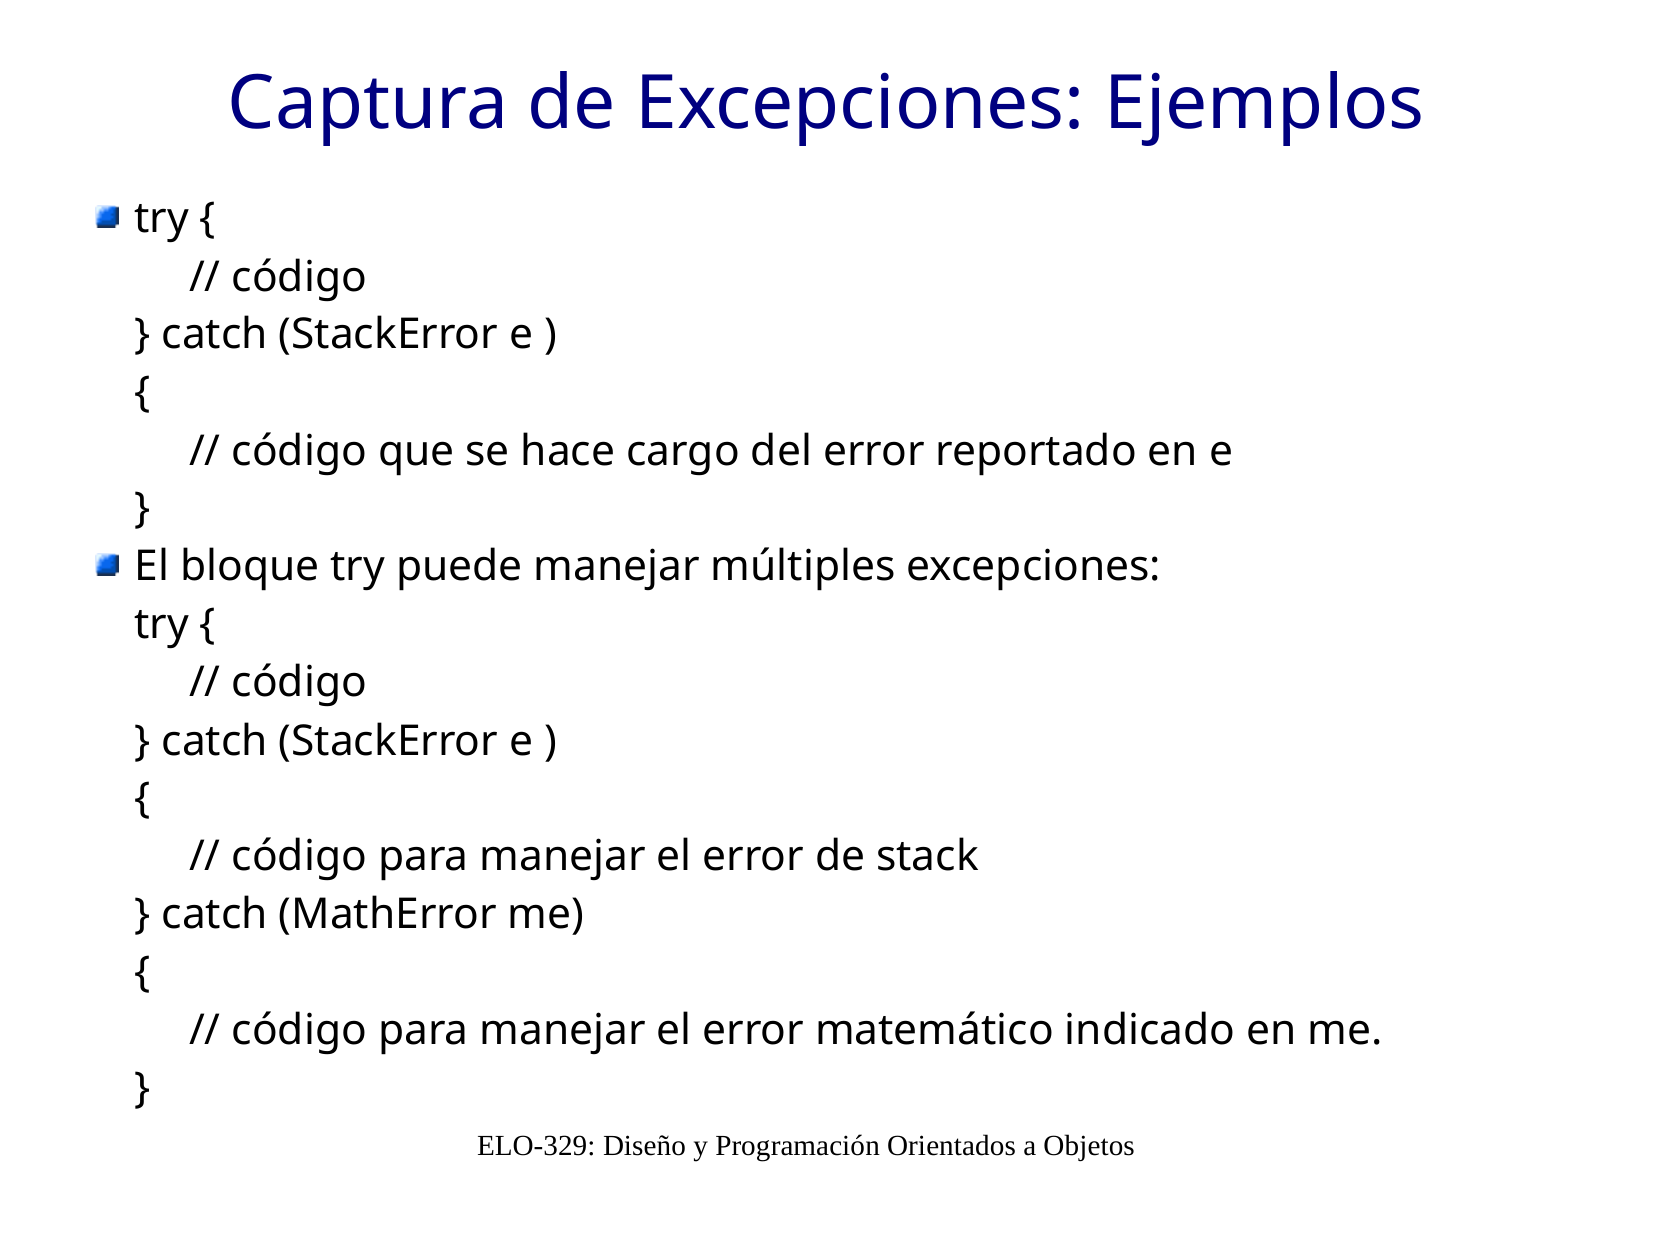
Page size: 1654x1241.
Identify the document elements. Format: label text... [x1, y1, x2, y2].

title Captura de Excepciones: Ejemplos [82, 49, 1571, 151]
list try { // código } catch (StackError e ) { // código que se hace cargo del error reportado en e } El bloque try puede manejar múltiples excepciones: try { // código } catch (StackError e ) { // código para manejar el error de stack } catch (MathError me) { // código para manejar el error matemático indicado en me. } [82, 187, 1571, 1124]
